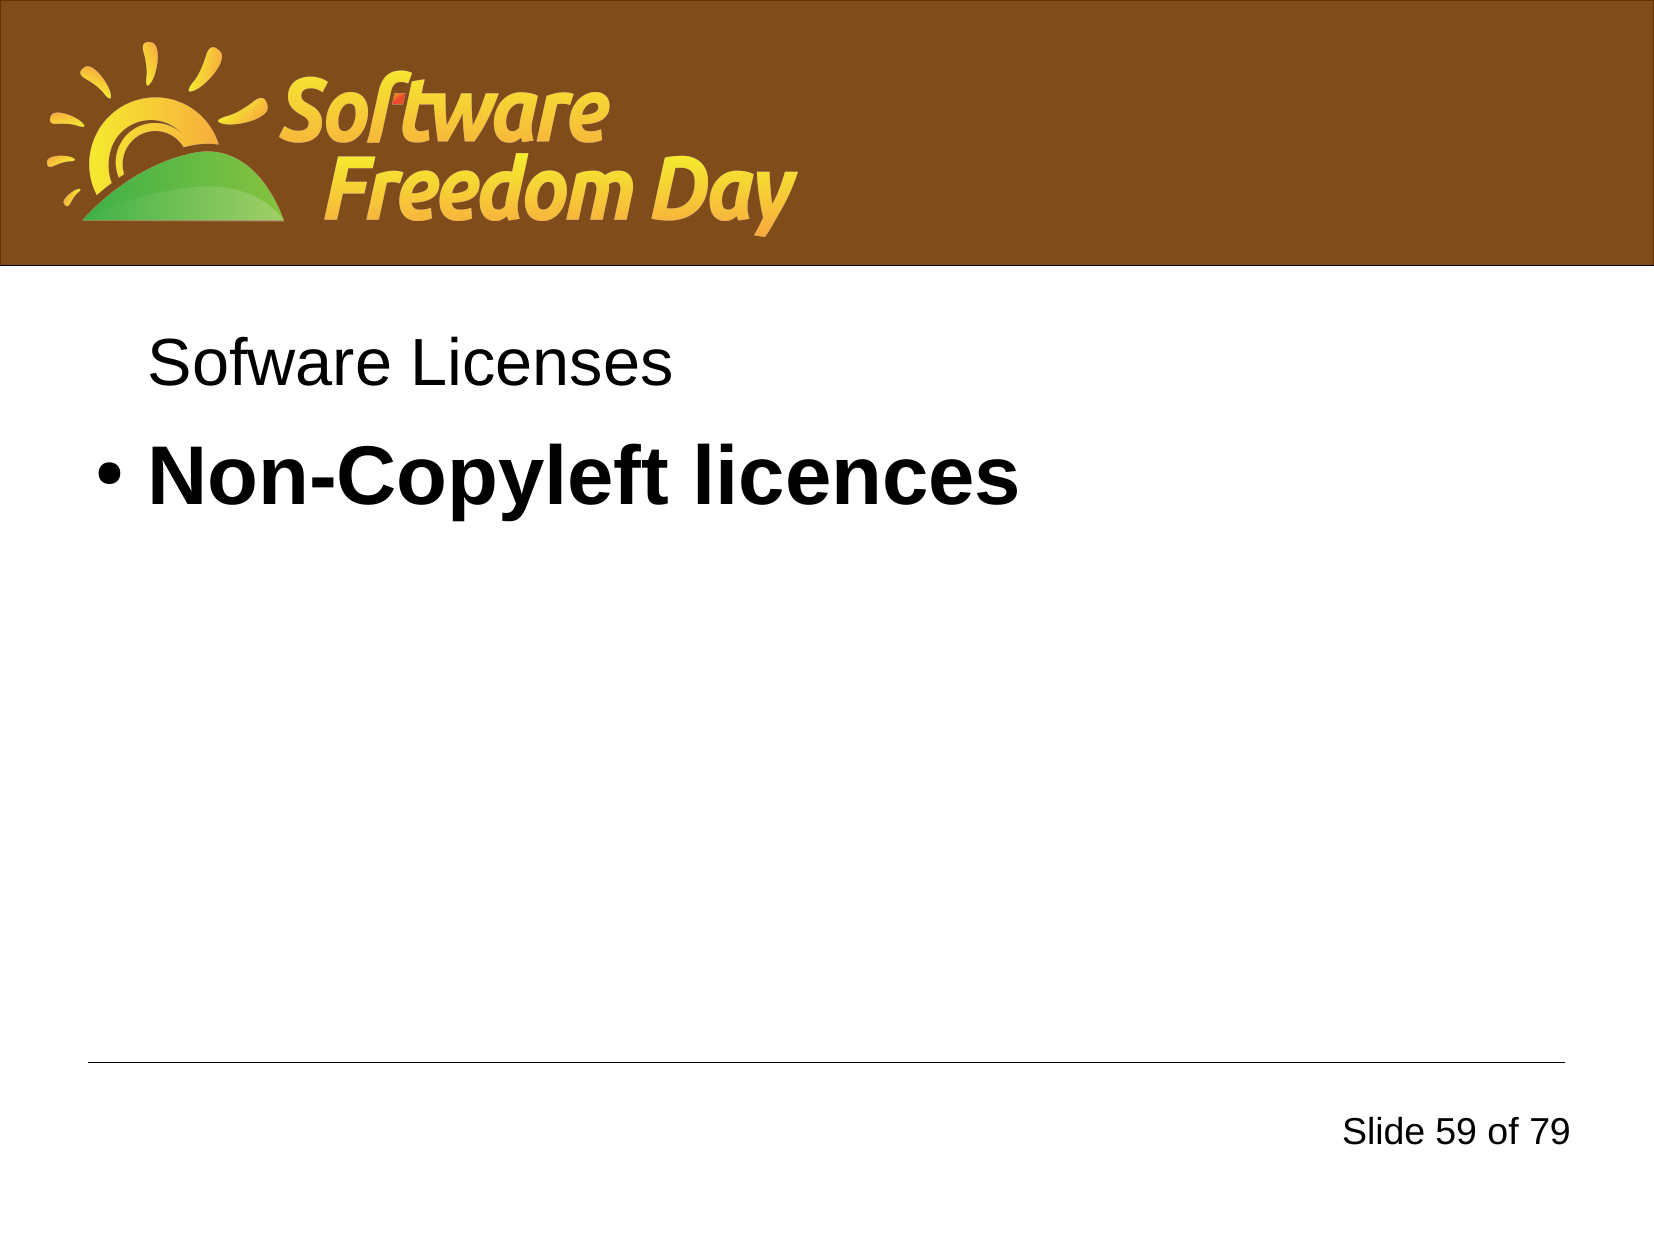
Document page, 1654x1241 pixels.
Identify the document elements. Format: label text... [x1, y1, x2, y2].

picture [47, 42, 798, 237]
list Sofware Licenses Non-Copyleft licences [76, 324, 1093, 1045]
